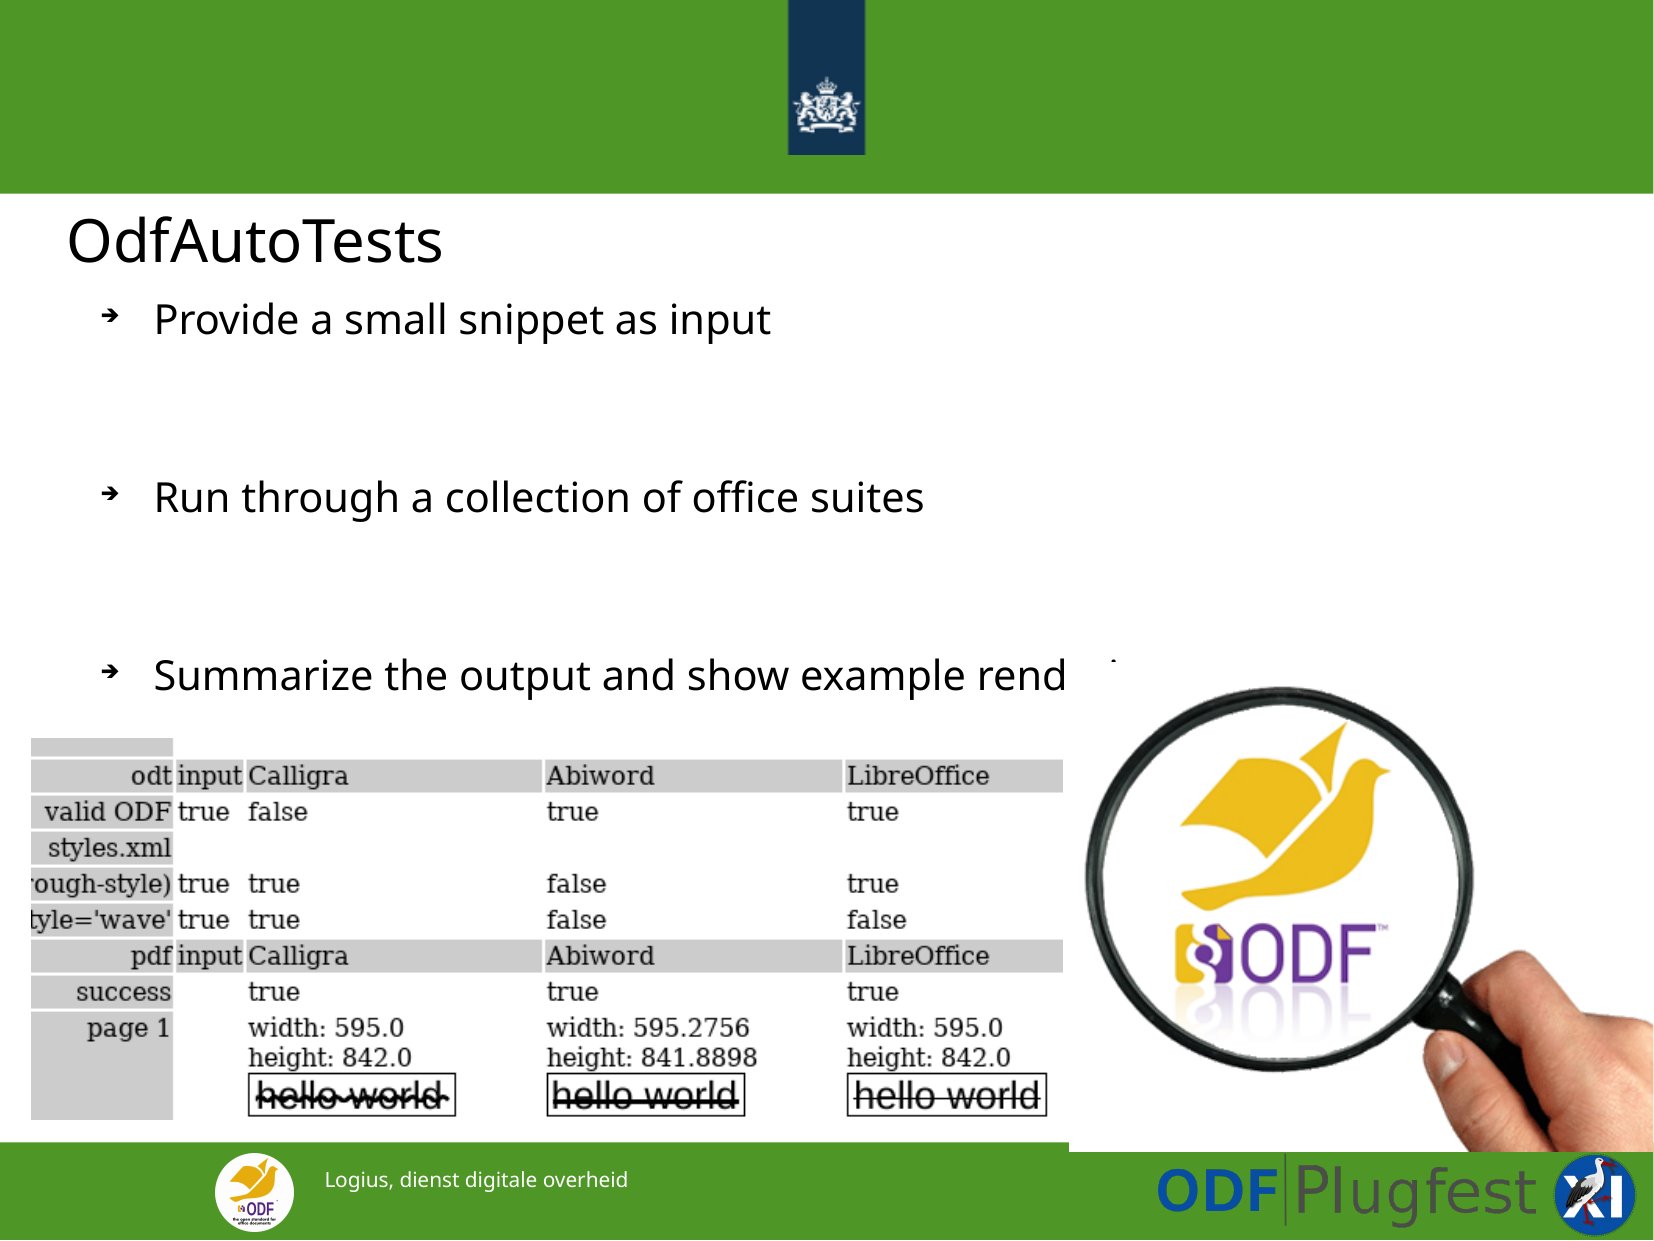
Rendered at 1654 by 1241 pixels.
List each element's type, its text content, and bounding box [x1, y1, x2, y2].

picture [0, 0, 1654, 155]
picture [1069, 662, 1654, 1152]
picture [1158, 1153, 1654, 1237]
picture [215, 1153, 294, 1232]
picture [31, 738, 1063, 1120]
title OdfAutoTests [66, 187, 1486, 291]
list Provide a small snippet as input Run through a collection of office suites Summarize the output and show example renderings [82, 290, 1538, 995]
